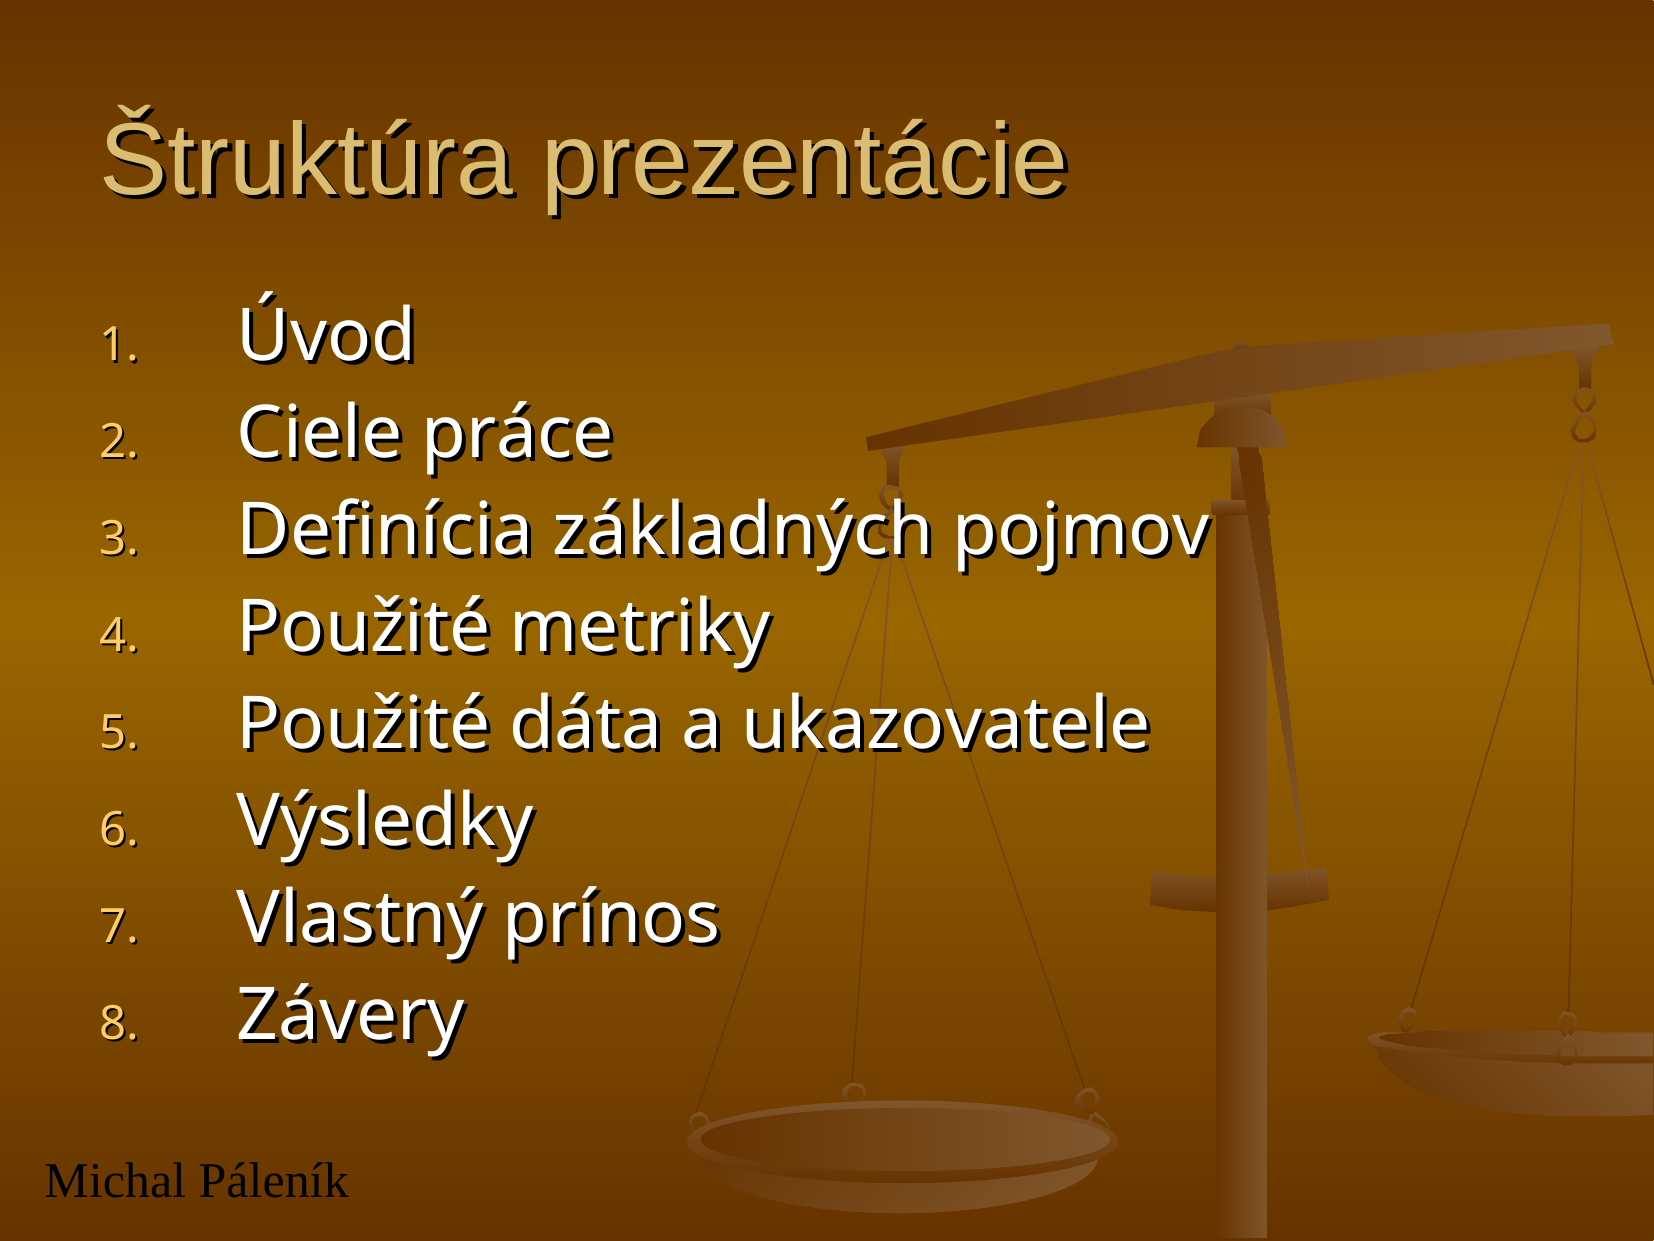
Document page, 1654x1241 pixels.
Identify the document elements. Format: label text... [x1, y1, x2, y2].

list Úvod Ciele práce Definícia základných pojmov Použité metriky Použité dáta a ukazovatele Výsledky Vlastný prínos Závery [82, 289, 1572, 1109]
title Štruktúra prezentácie [82, 50, 1572, 258]
